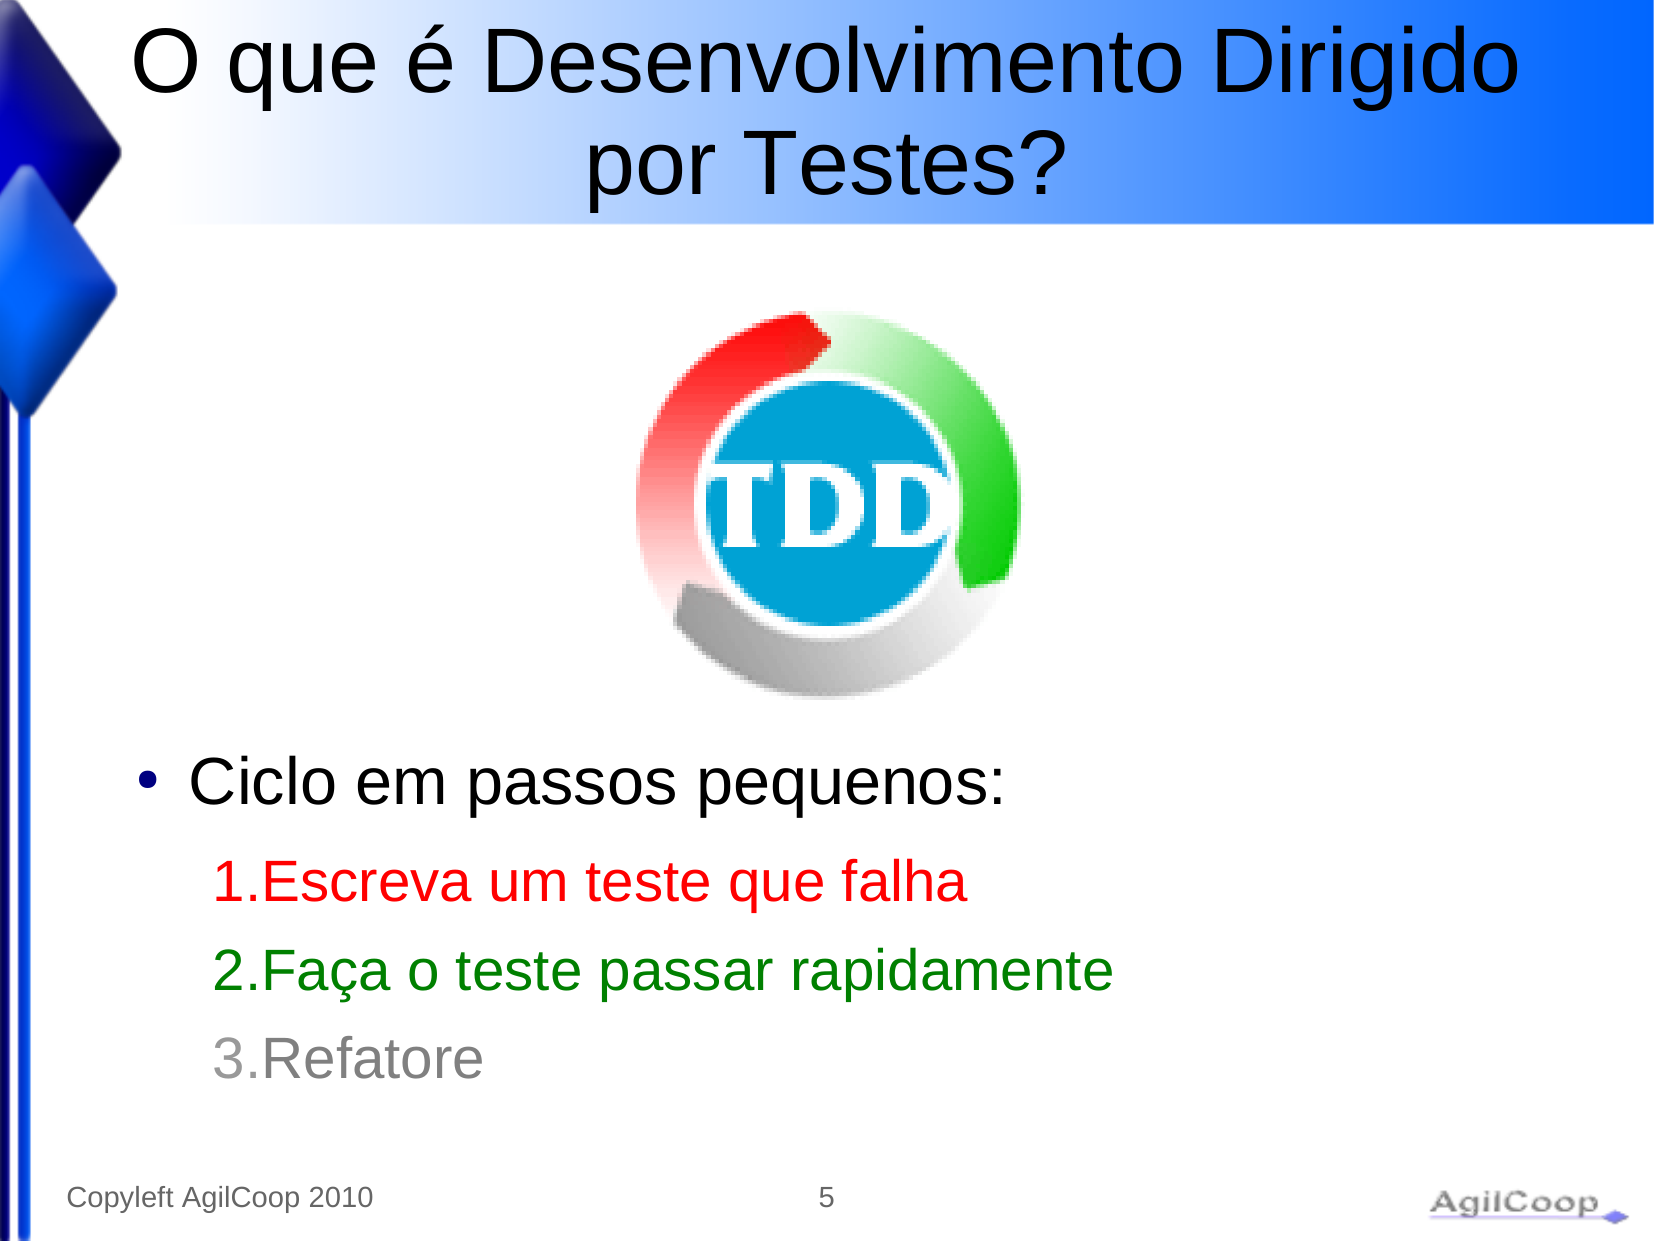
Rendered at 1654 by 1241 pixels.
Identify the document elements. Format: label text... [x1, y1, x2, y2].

picture [0, 0, 1654, 1241]
title O que é Desenvolvimento Dirigido por Testes? [82, 6, 1571, 218]
list Ciclo em passos pequenos: Escreva um teste que falha Faça o teste passar rapidamente Refatore [118, 271, 1607, 1110]
